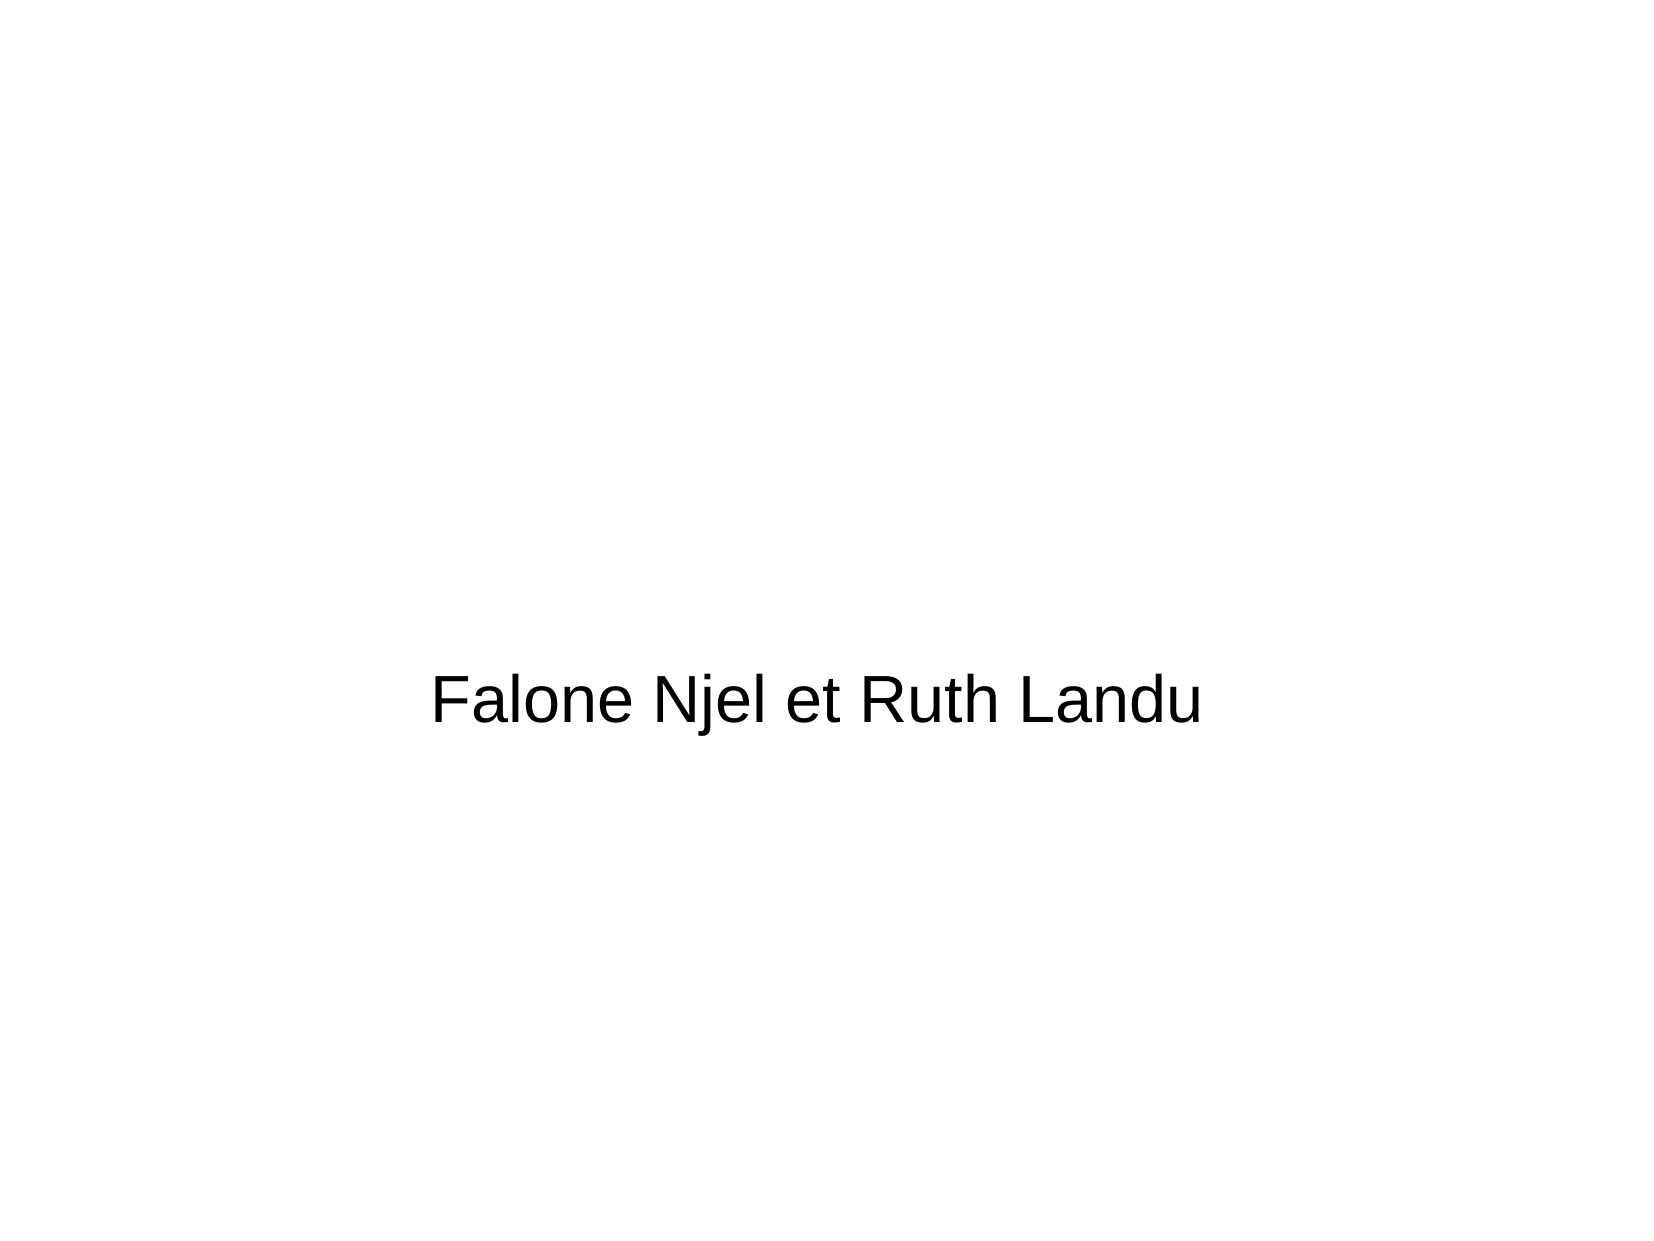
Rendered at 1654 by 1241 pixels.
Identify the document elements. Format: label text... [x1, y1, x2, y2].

subtitle Falone Njel et Ruth Landu [82, 290, 1571, 1109]
